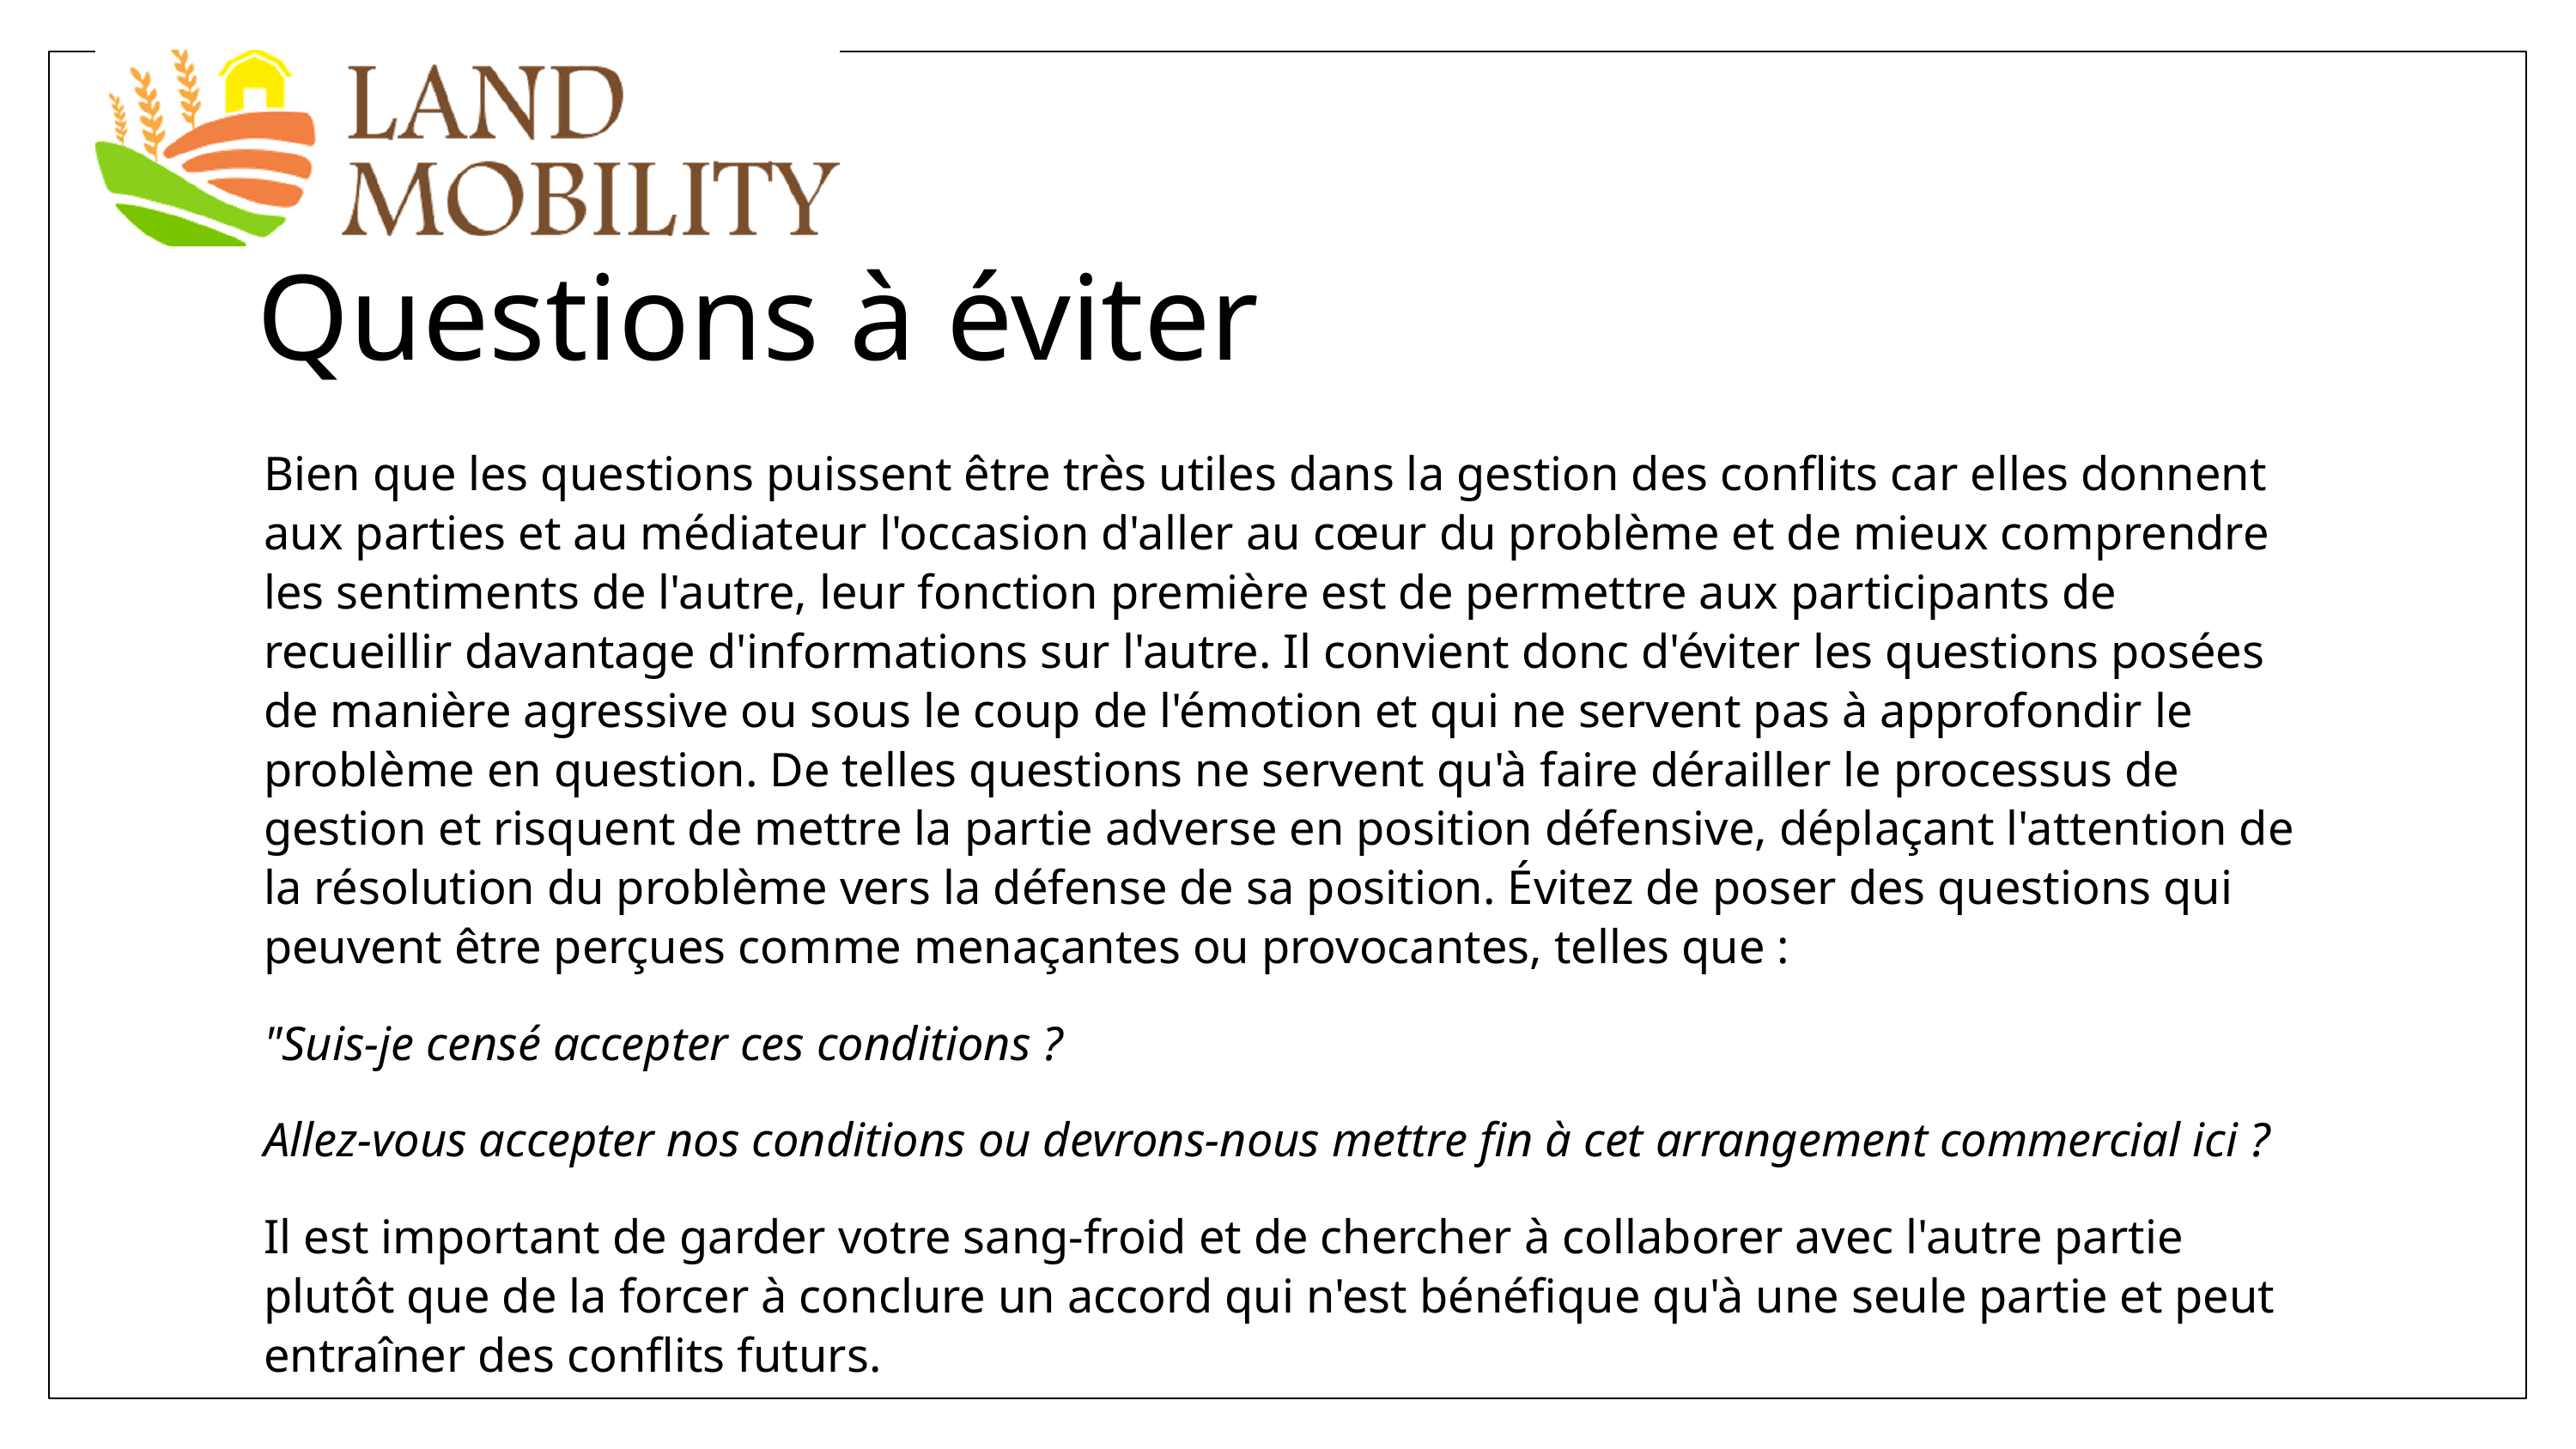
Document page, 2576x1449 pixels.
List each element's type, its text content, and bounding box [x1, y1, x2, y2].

title Questions à éviter [245, 252, 2331, 408]
list Bien que les questions puissent être très utiles dans la gestion des conflits car elles donnent aux parties et au médiateur l'occasion d'aller au cœur du problème et de mieux comprendre les sentiments de l'autre, leur fonction première est de permettre aux participants de recueillir davantage d'informations sur l'autre. Il convient donc d'éviter les questions posées de manière agressive ou sous le coup de l'émotion et qui ne servent pas à approfondir le problème en question. De telles questions ne servent qu'à faire dérailler le processus de gestion et risquent de mettre la partie adverse en position défensive, déplaçant l'attention de la résolution du problème vers la défense de sa position. Évitez de poser des questions qui peuvent être perçues comme menaçantes ou provocantes, telles que : "Suis-je censé accepter ces conditions ? Allez-vous accepter nos conditions ou devrons-nous mettre fin à cet arrangement commercial ici ? Il est important de garder votre sang-froid et de chercher à collaborer avec l'autre partie plutôt que de la forcer à conclure un accord qui n'est bénéfique qu'à une seule partie et peut entraîner des conflits futurs. [241, 434, 2328, 1288]
picture [95, 50, 840, 246]
